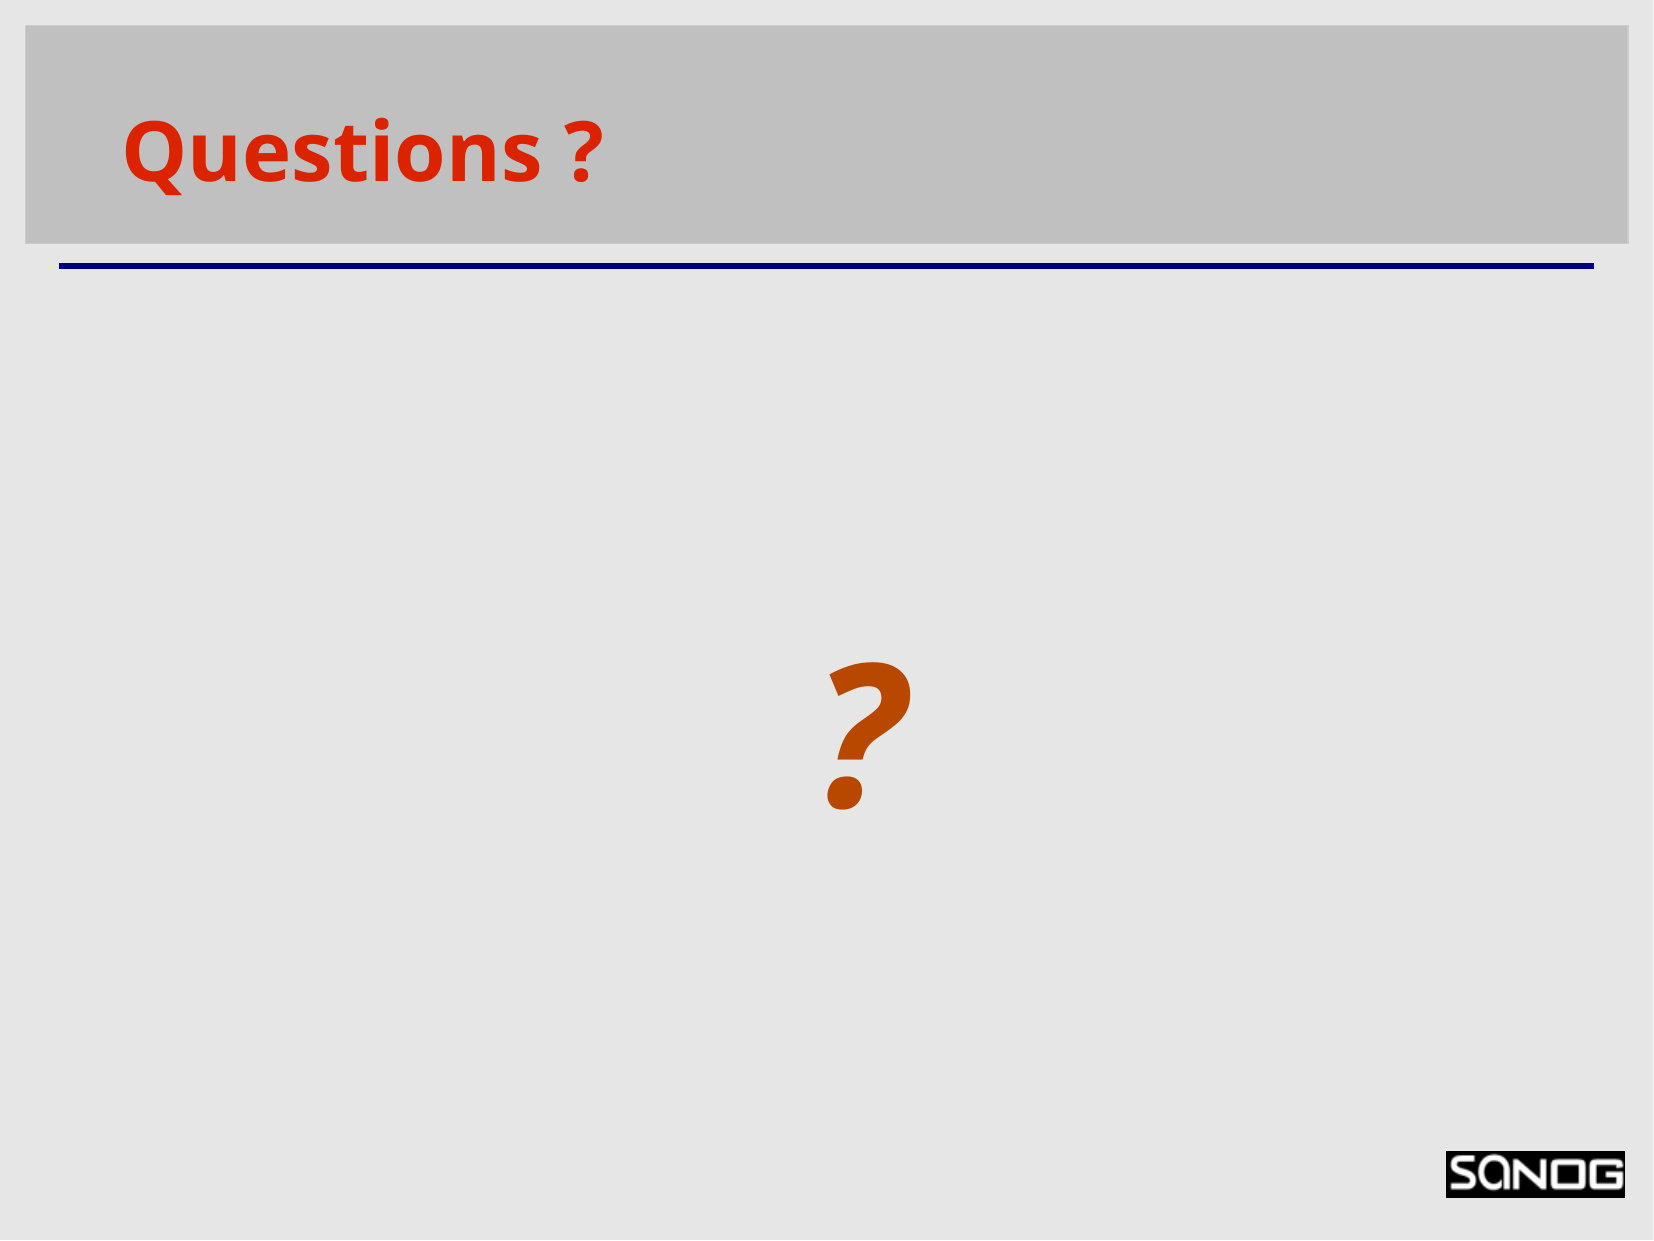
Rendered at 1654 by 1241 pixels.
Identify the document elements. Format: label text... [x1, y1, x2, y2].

picture [1446, 1151, 1625, 1198]
title Questions ? [121, 46, 1534, 254]
subtitle ? [121, 322, 1561, 1133]
